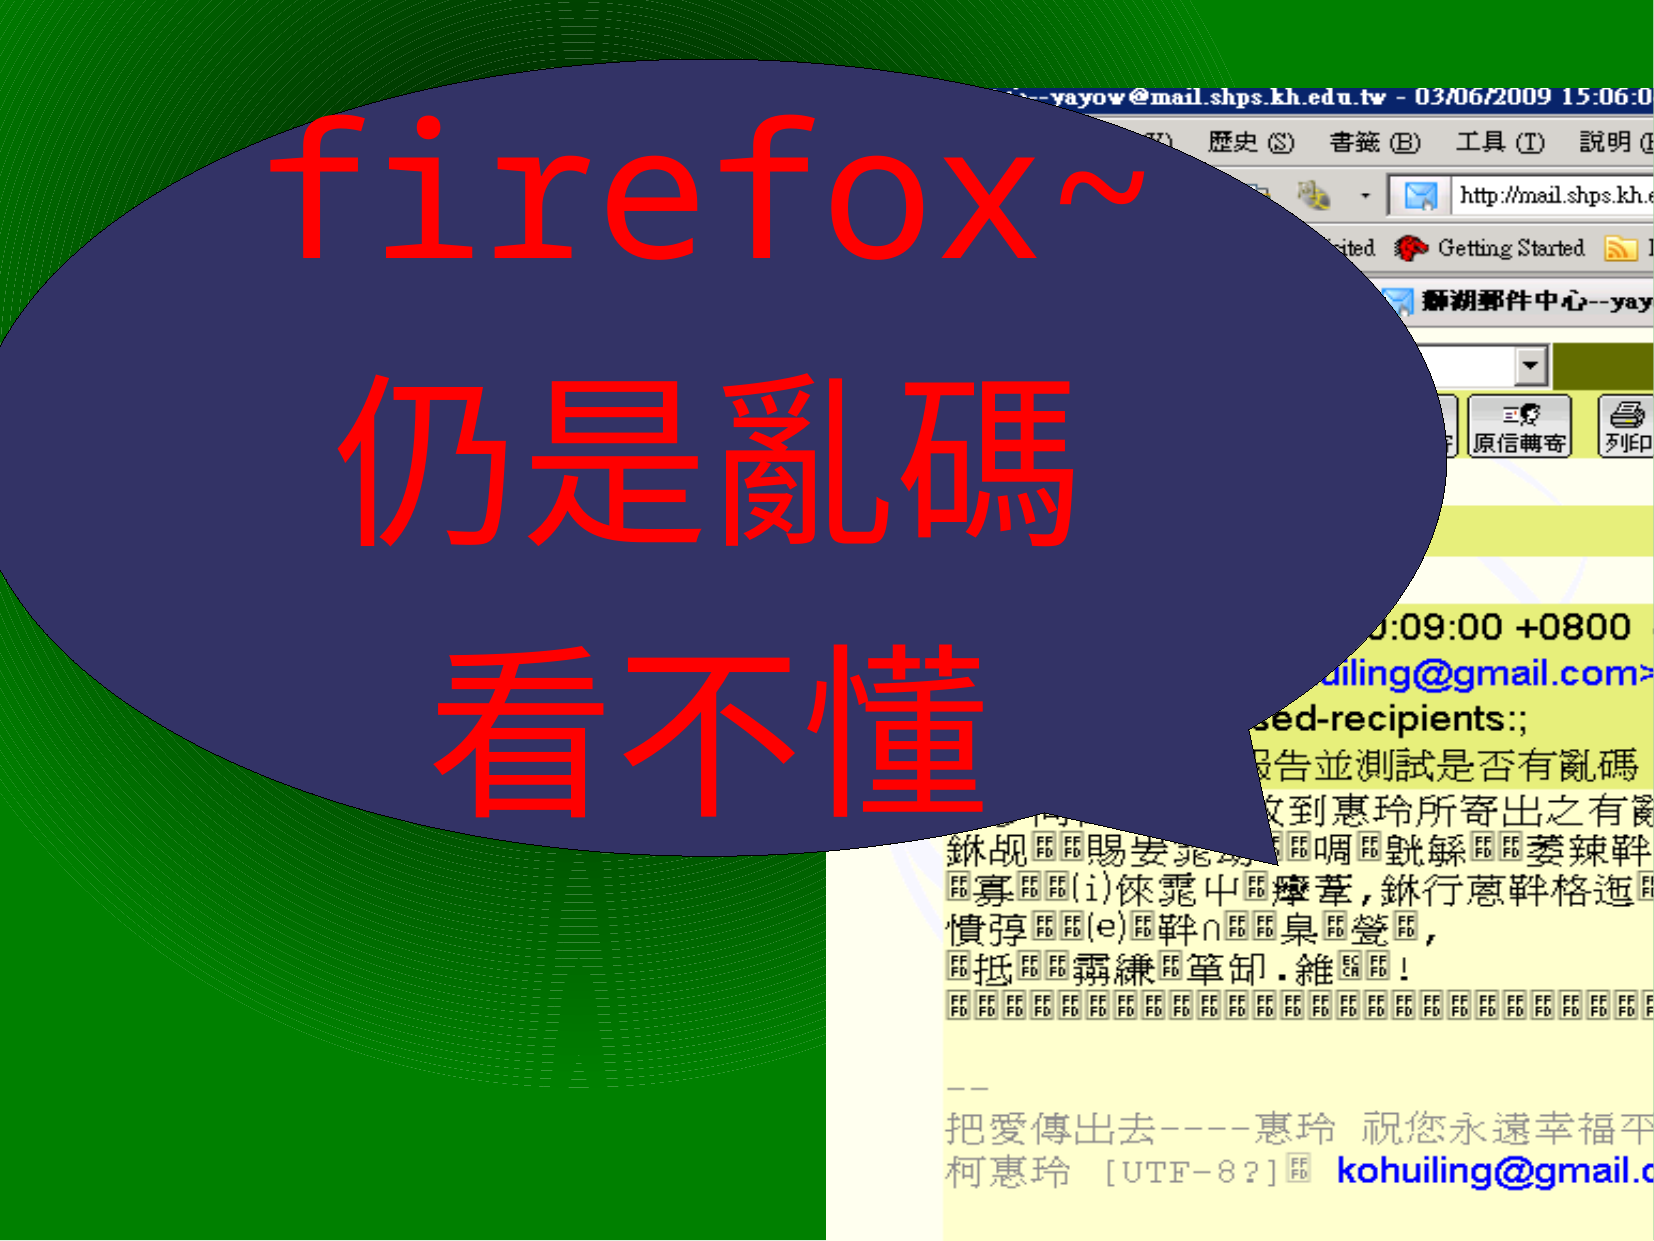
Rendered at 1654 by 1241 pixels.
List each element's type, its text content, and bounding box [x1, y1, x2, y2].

picture [826, 88, 1654, 1241]
text_box firefox~ 仍是亂碼 看不懂 [0, 59, 1447, 866]
